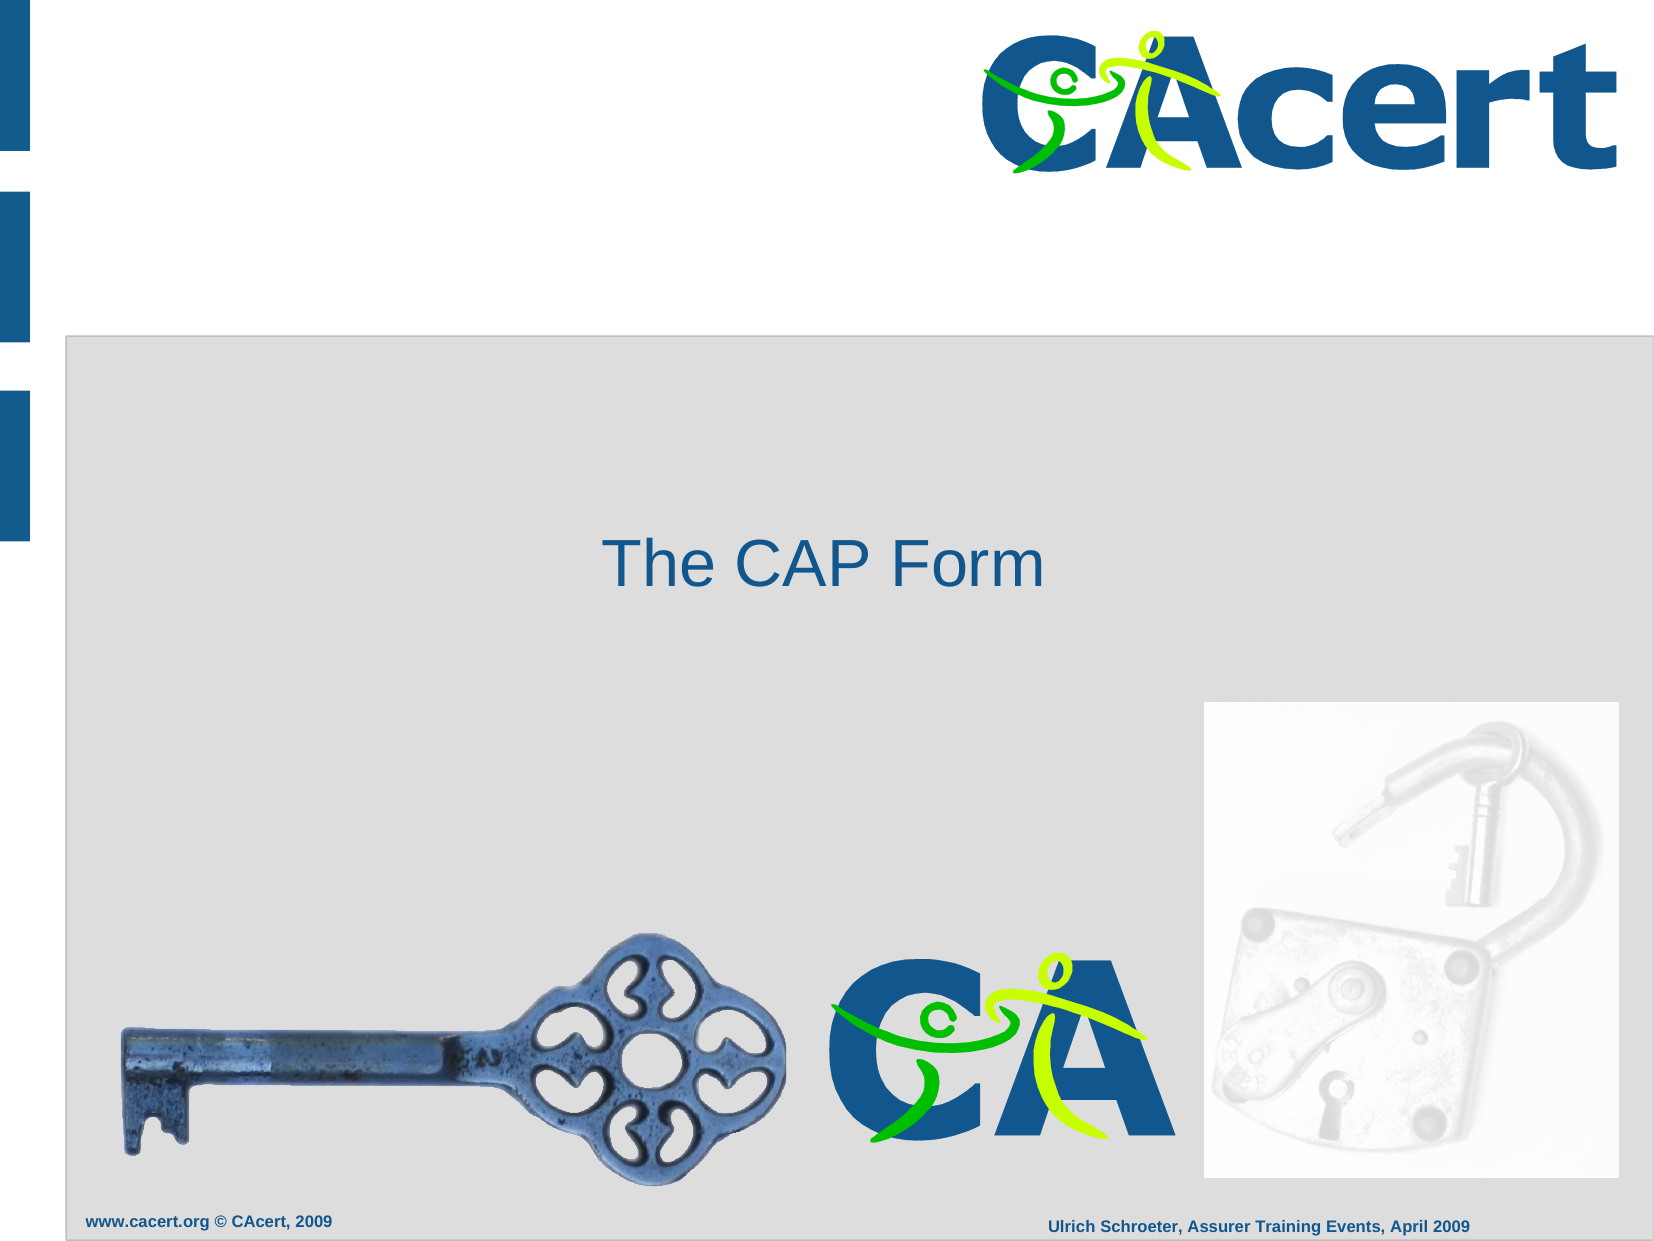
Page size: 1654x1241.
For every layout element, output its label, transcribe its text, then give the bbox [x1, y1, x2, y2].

picture [826, 950, 1177, 1145]
picture [106, 915, 800, 1203]
picture [1204, 702, 1619, 1178]
title The CAP Form [118, 442, 1530, 601]
